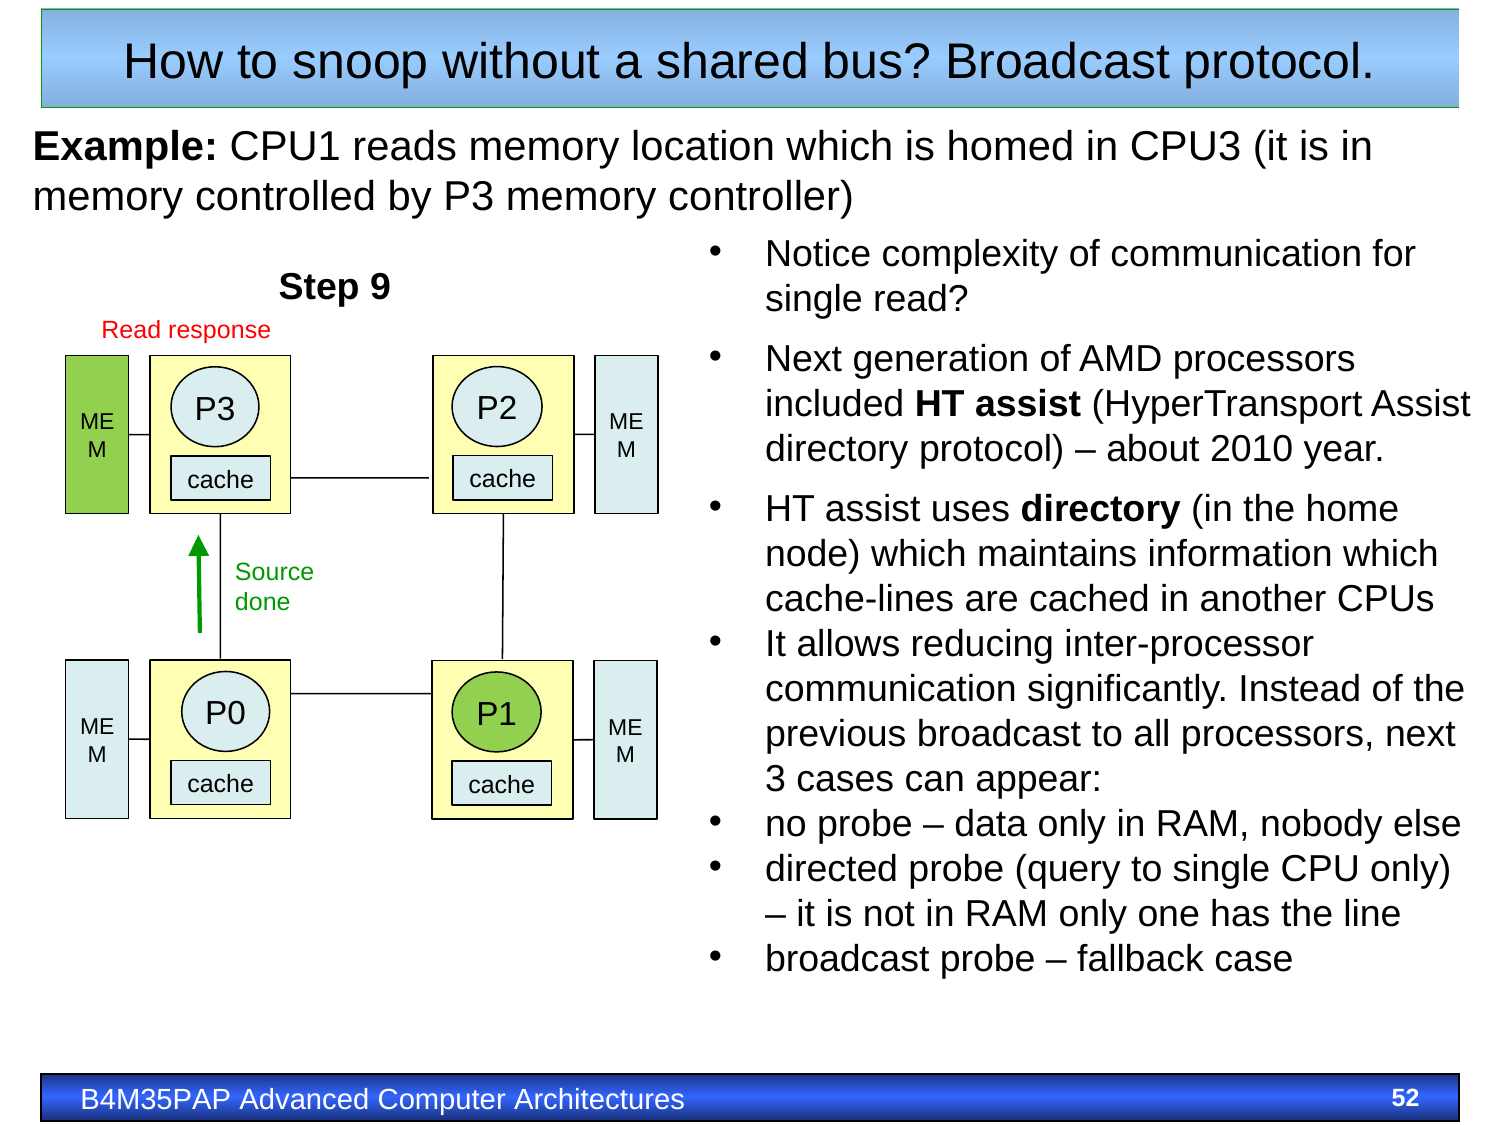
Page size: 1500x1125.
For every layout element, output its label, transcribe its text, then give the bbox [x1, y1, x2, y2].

text_box [149, 355, 429, 548]
text_box Read response [86, 306, 290, 352]
text_box [149, 355, 574, 819]
text_box cache [170, 760, 271, 805]
text_box Source done [220, 548, 360, 624]
text_box MEM [65, 355, 129, 514]
text_box P0 [181, 671, 270, 752]
text_box MEM [65, 660, 129, 819]
text_box P1 [452, 671, 542, 752]
text_box MEM [593, 660, 657, 819]
text_box P3 [171, 366, 259, 447]
text_box Step 9 [263, 258, 407, 316]
text_box Notice complexity of communication for single read? Next generation of AMD processors included HT assist (HyperTransport Assist directory protocol) – about 2010 year. HT assist uses directory (in the home node) which maintains information which cache-lines are cached in another CPUs It allows reducing inter-processor communication significantly. Instead of the previous broadcast to all processors, next 3 cases can appear: no probe – data only in RAM, nobody else directed probe (query to single CPU only) – it is not in RAM only one has the line broadcast probe – fallback case [694, 233, 1495, 986]
title How to snoop without a shared bus? Broadcast protocol. [41, 8, 1459, 108]
text_box P2 [452, 366, 543, 447]
text_box cache [453, 455, 553, 500]
text_box cache [452, 761, 552, 806]
list Example: CPU1 reads memory location which is homed in CPU3 (it is in memory controlled by P3 memory controller) [17, 111, 1500, 233]
text_box MEM [594, 355, 658, 514]
text_box cache [170, 455, 271, 501]
